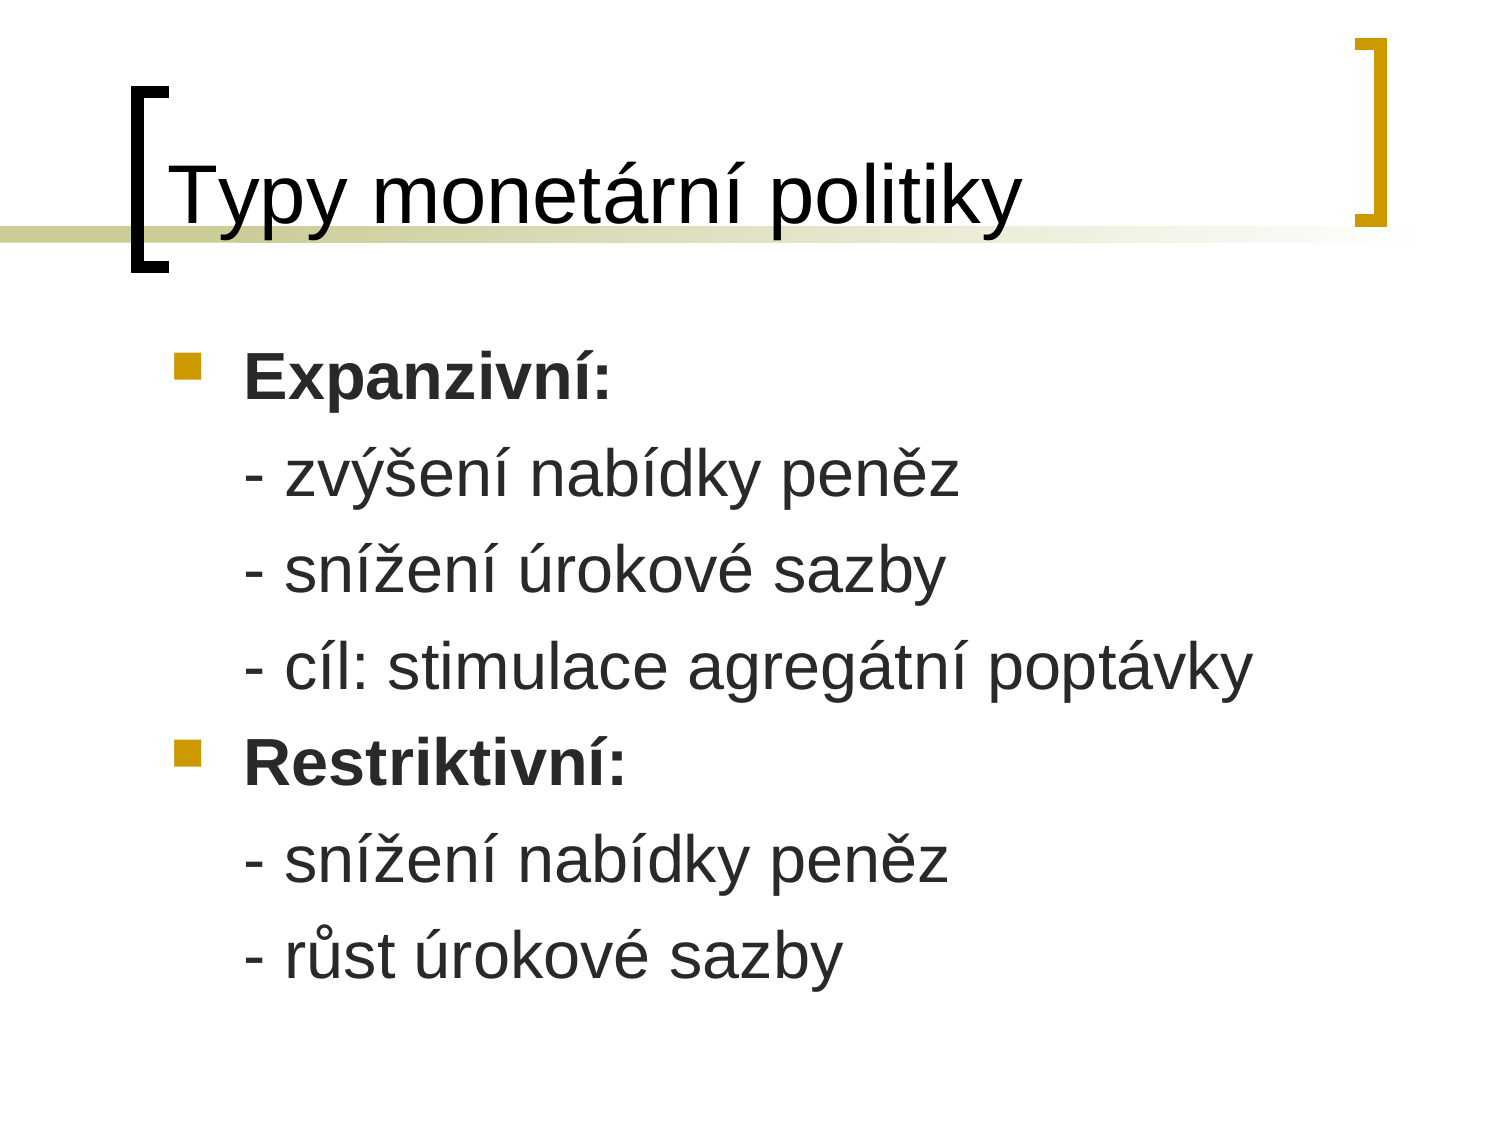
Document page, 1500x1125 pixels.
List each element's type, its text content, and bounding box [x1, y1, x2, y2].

list Expanzivní: - zvýšení nabídky peněz - snížení úrokové sazby - cíl: stimulace agregátní poptávky Restriktivní: - snížení nabídky peněz - růst úrokové sazby [155, 324, 1413, 1001]
title Typy monetární politiky [152, 15, 1328, 248]
